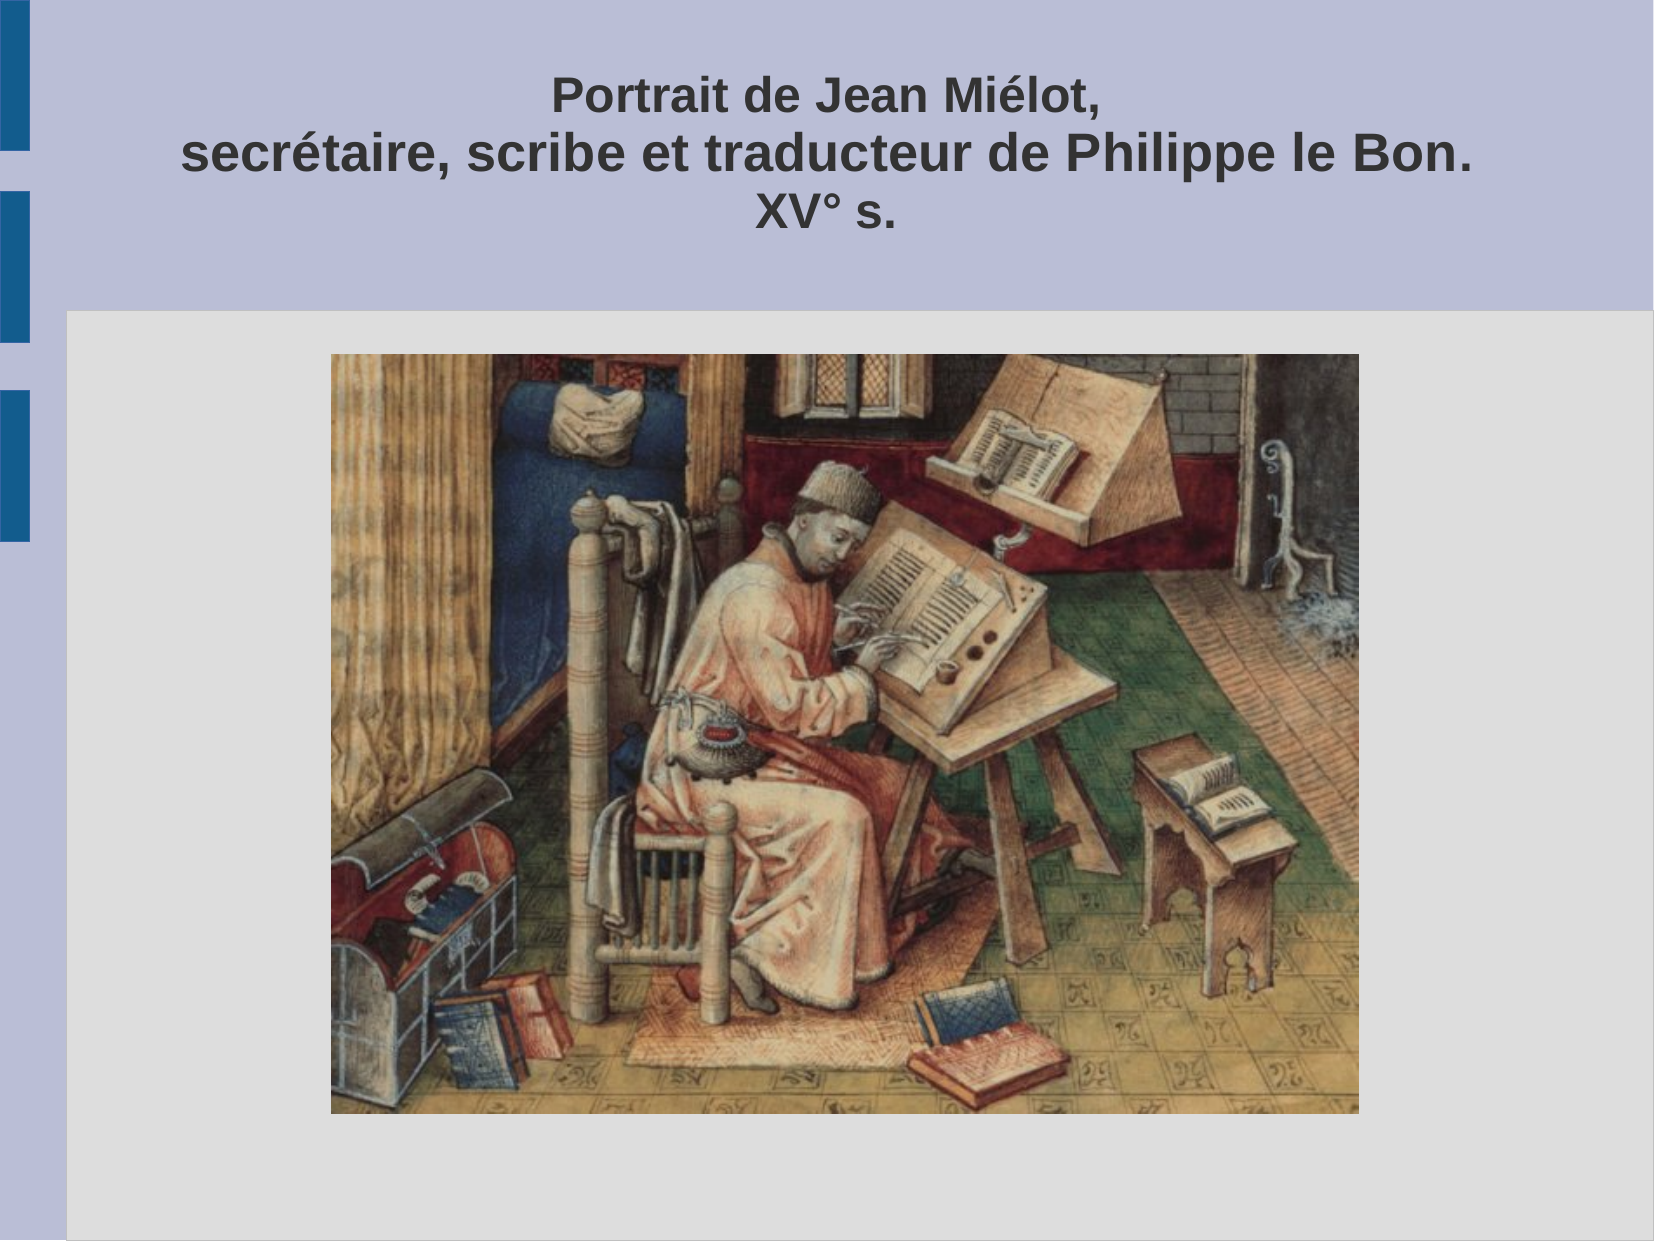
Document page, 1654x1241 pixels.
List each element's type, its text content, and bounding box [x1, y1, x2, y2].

title Portrait de Jean Miélot, secrétaire, scribe et traducteur de Philippe le Bon. XV° s. [82, 49, 1571, 257]
picture [331, 354, 1359, 1114]
